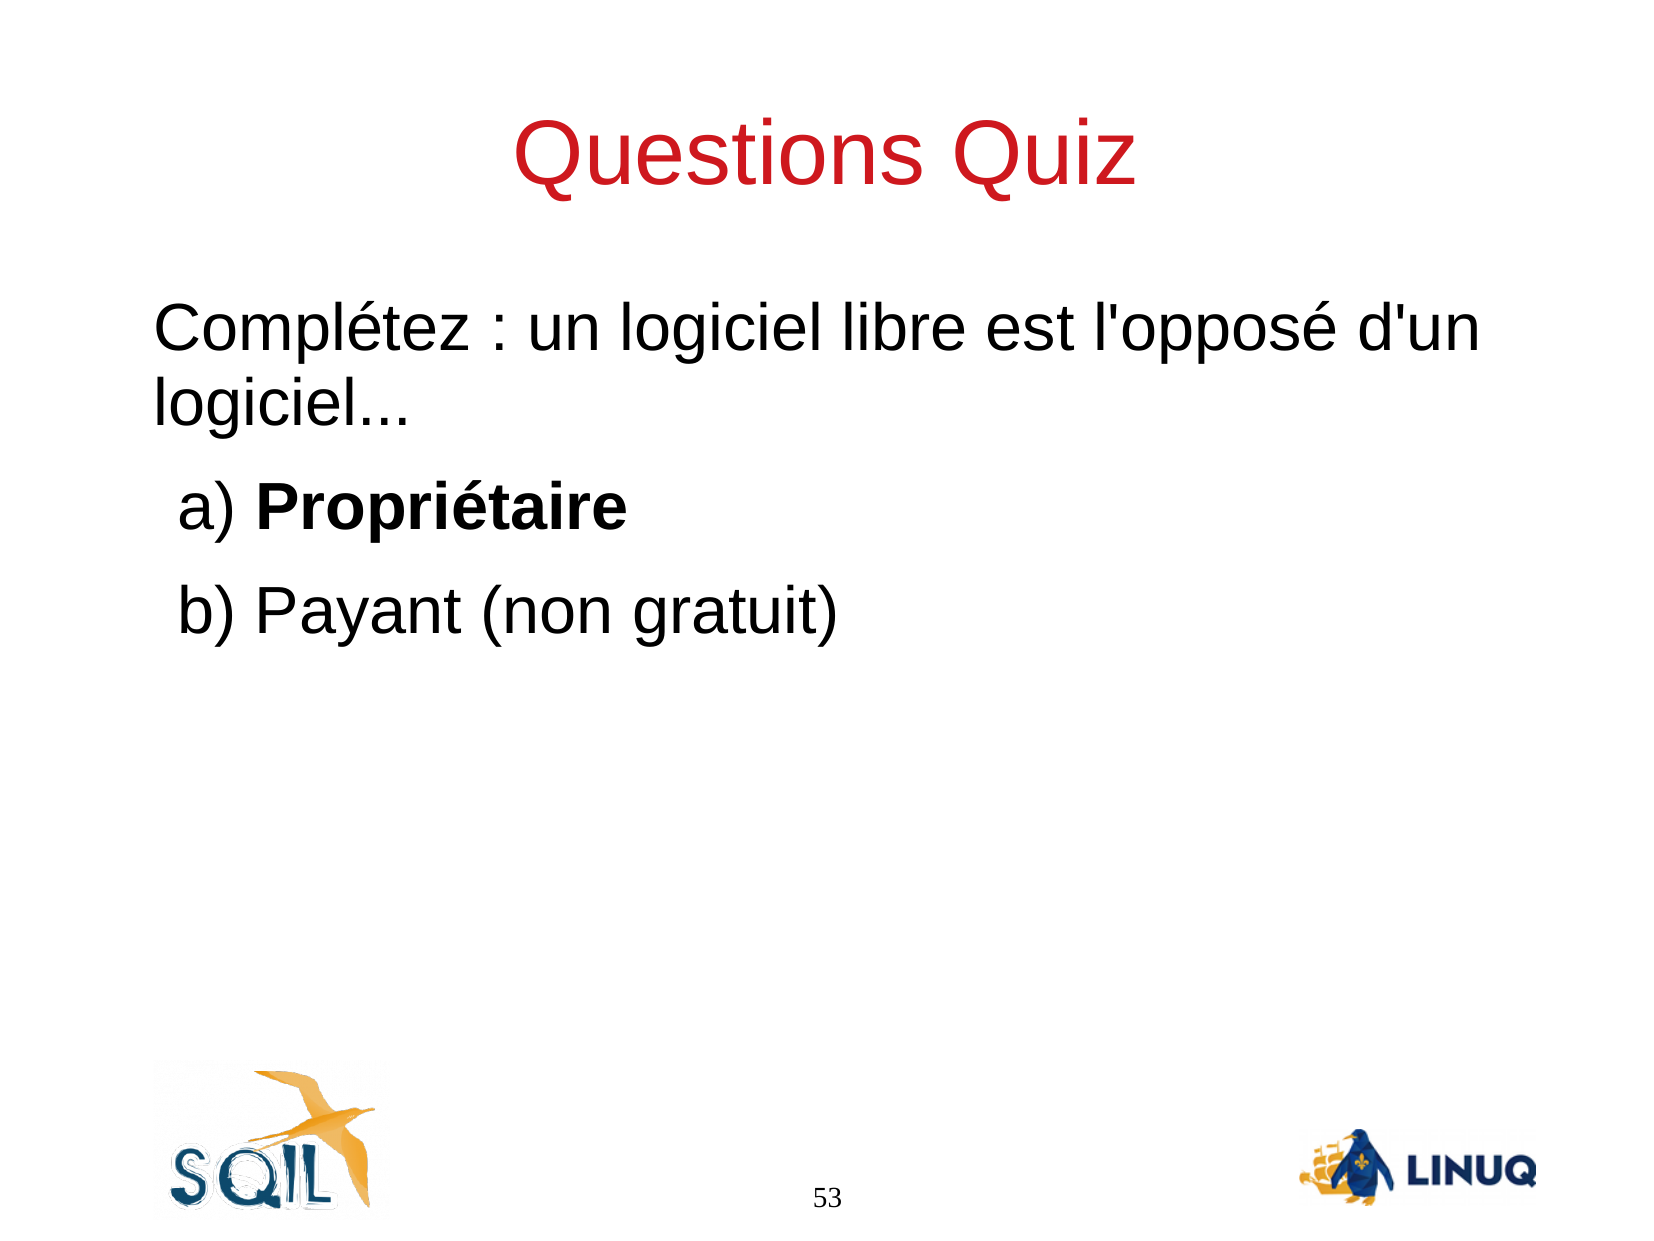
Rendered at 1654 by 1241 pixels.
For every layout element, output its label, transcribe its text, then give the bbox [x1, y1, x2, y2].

list Complétez : un logiciel libre est l'opposé d'un logiciel... a) Propriétaire b) Payant (non gratuit) [82, 290, 1571, 1010]
picture [153, 1060, 390, 1220]
title Questions Quiz [82, 49, 1571, 257]
picture [1299, 1129, 1536, 1206]
